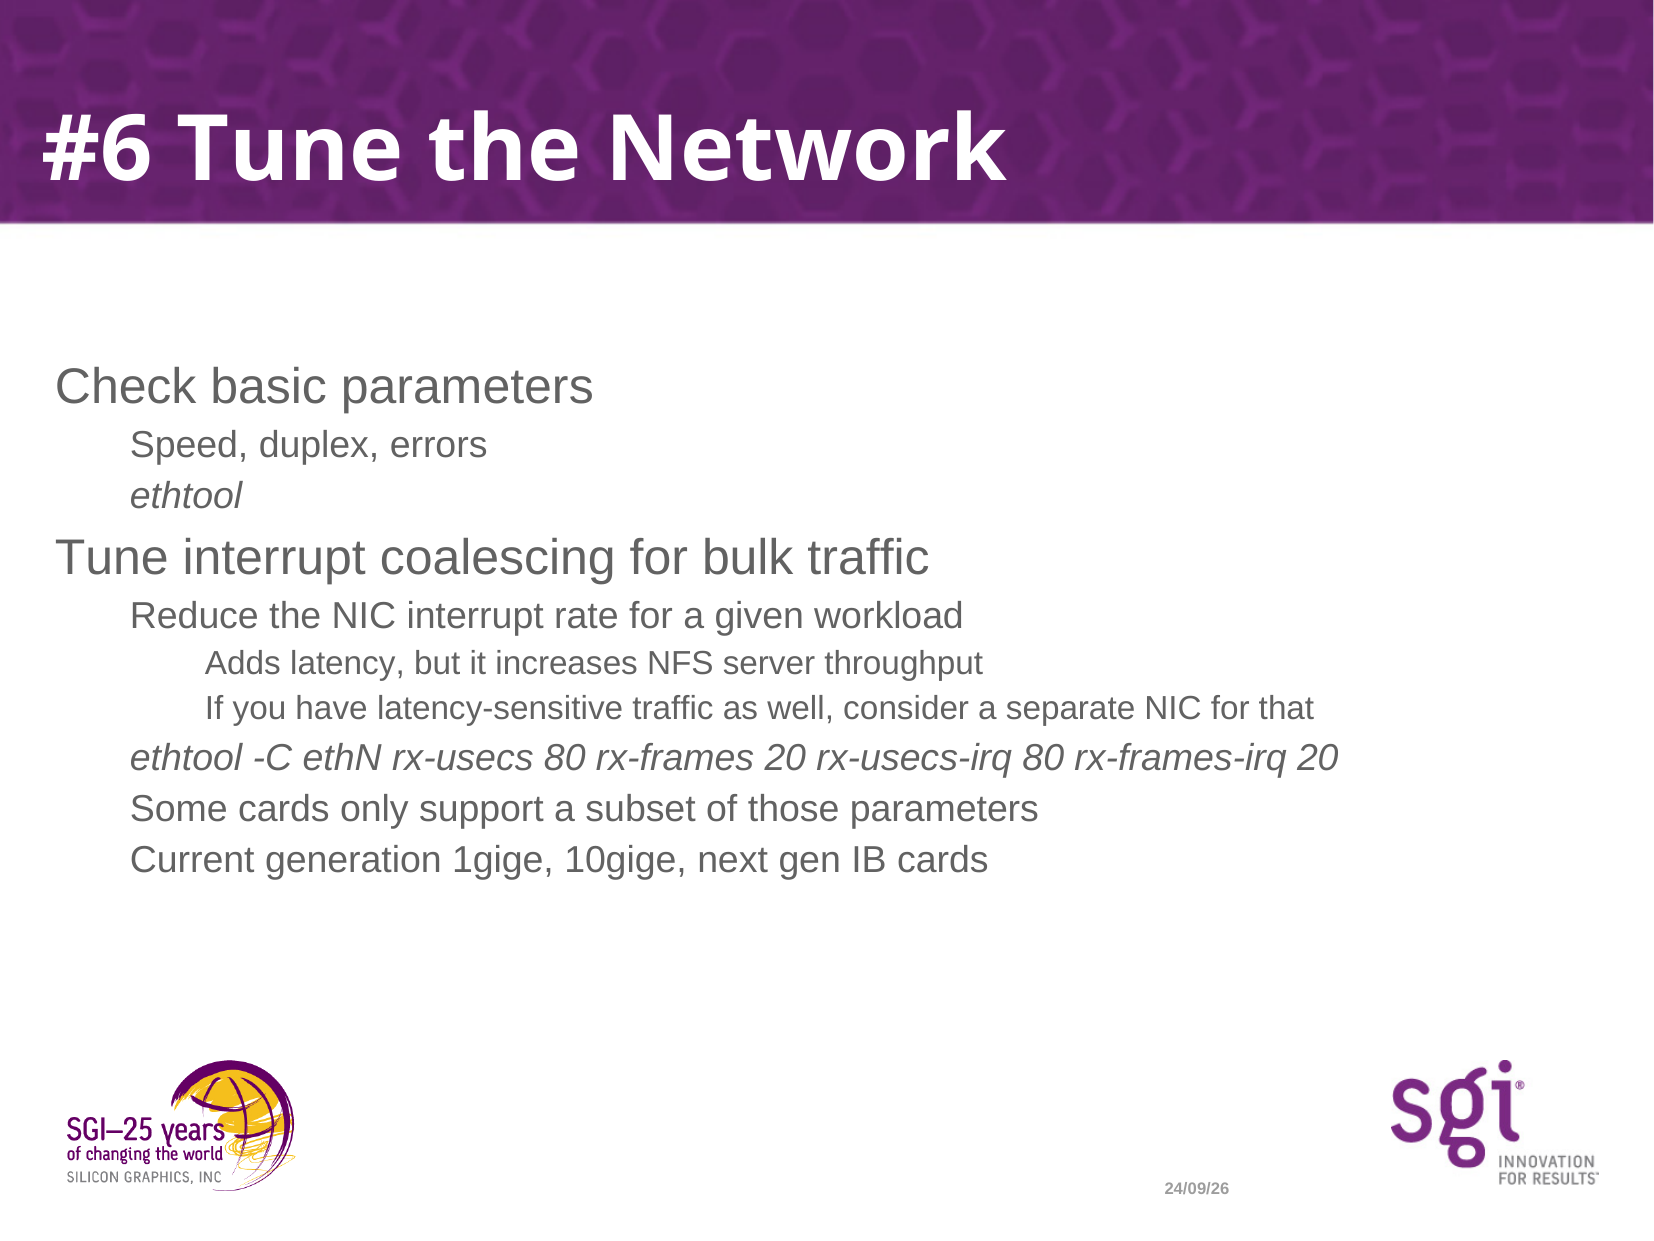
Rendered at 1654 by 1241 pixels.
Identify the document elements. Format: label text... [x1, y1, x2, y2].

title #6 Tune the Network [41, 48, 1447, 241]
list Check basic parameters Speed, duplex, errors ethtool Tune interrupt coalescing for bulk traffic Reduce the NIC interrupt rate for a given workload Adds latency, but it increases NFS server throughput If you have latency-sensitive traffic as well, consider a separate NIC for that ethtool -C ethN rx-usecs 80 rx-frames 20 rx-usecs-irq 80 rx-frames-irq 20 Some cards only support a subset of those parameters Current generation 1gige, 10gige, next gen IB cards [55, 358, 1461, 937]
picture [0, 0, 1654, 1194]
